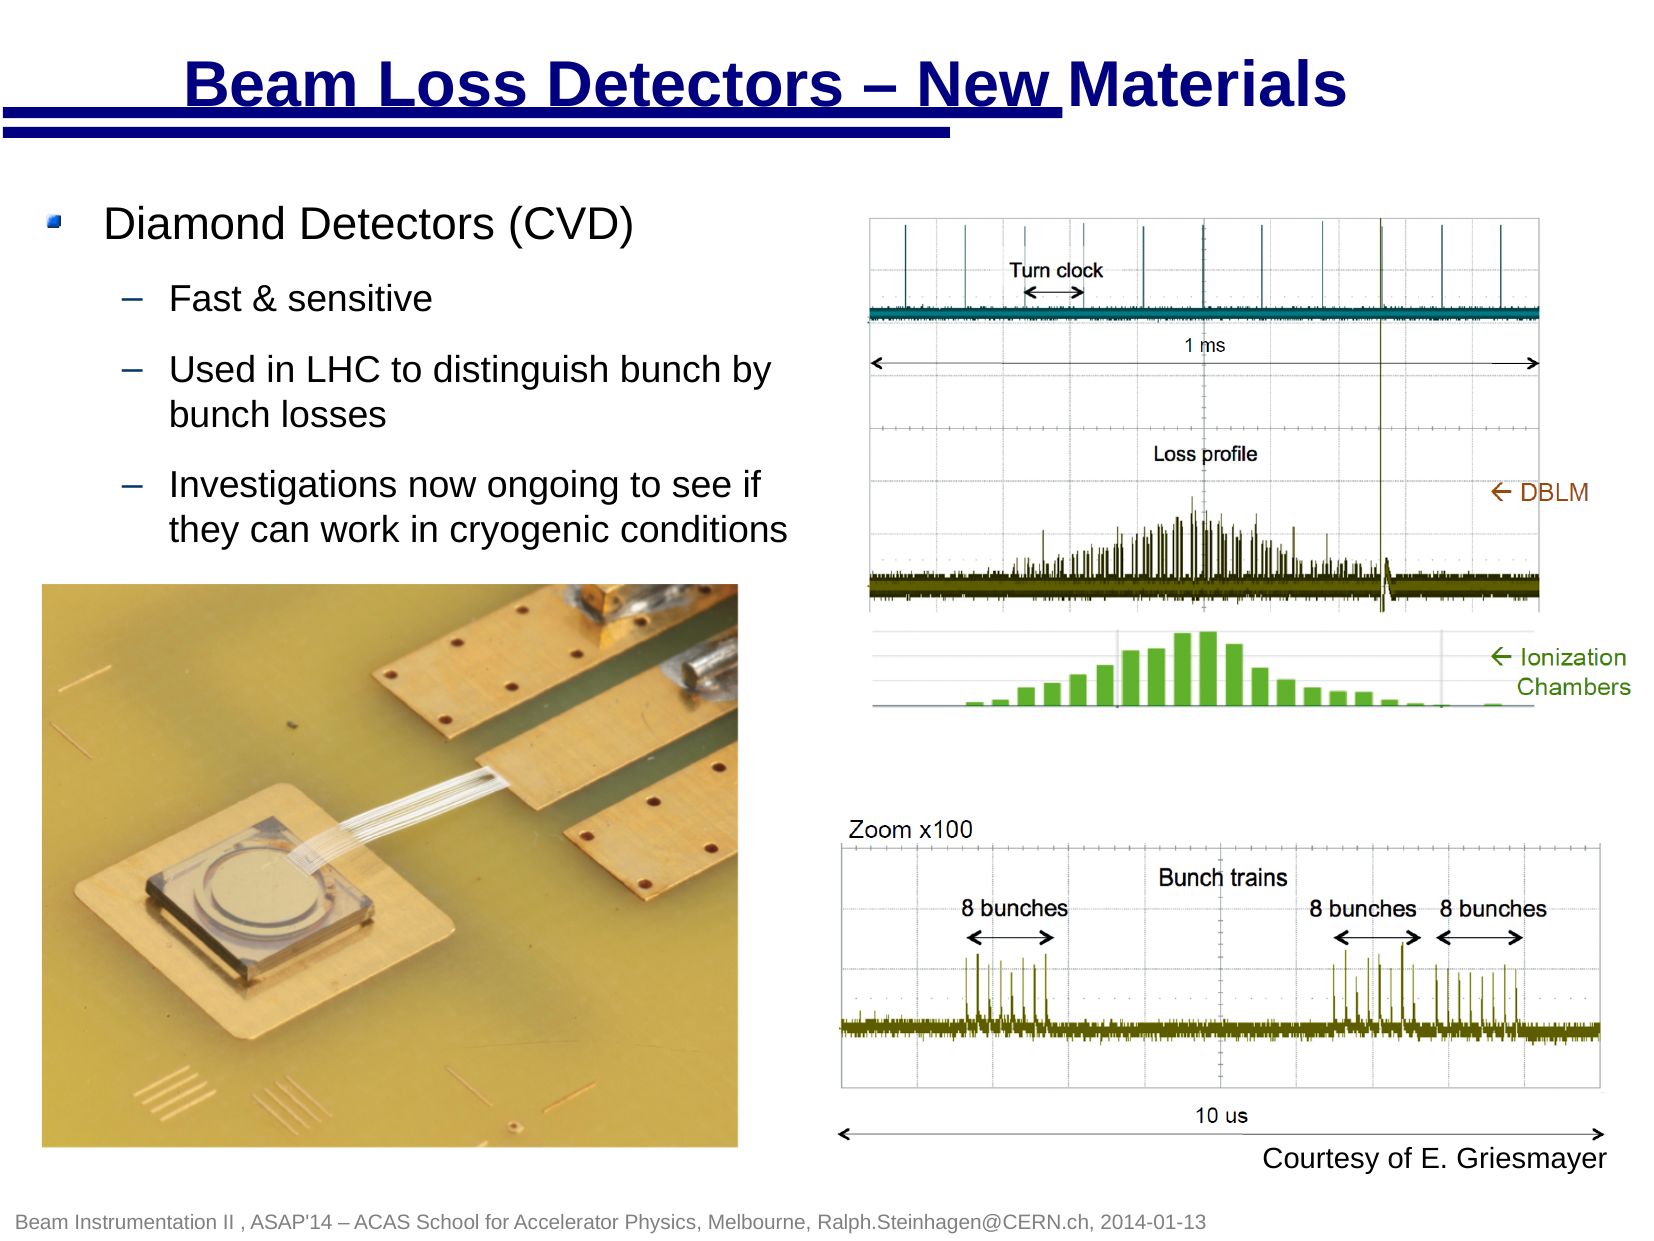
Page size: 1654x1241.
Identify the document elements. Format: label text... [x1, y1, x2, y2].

text_box Courtesy of E. Griesmayer [1247, 1132, 1623, 1183]
picture [859, 189, 1645, 768]
title Beam Loss Detectors – New Materials [168, 0, 1629, 161]
list Diamond Detectors (CVD) Fast & sensitive Used in LHC to distinguish bunch by bunch losses Investigations now ongoing to see if they can work in cryogenic conditions [31, 185, 853, 583]
picture [789, 780, 1647, 1190]
picture [41, 584, 740, 1148]
